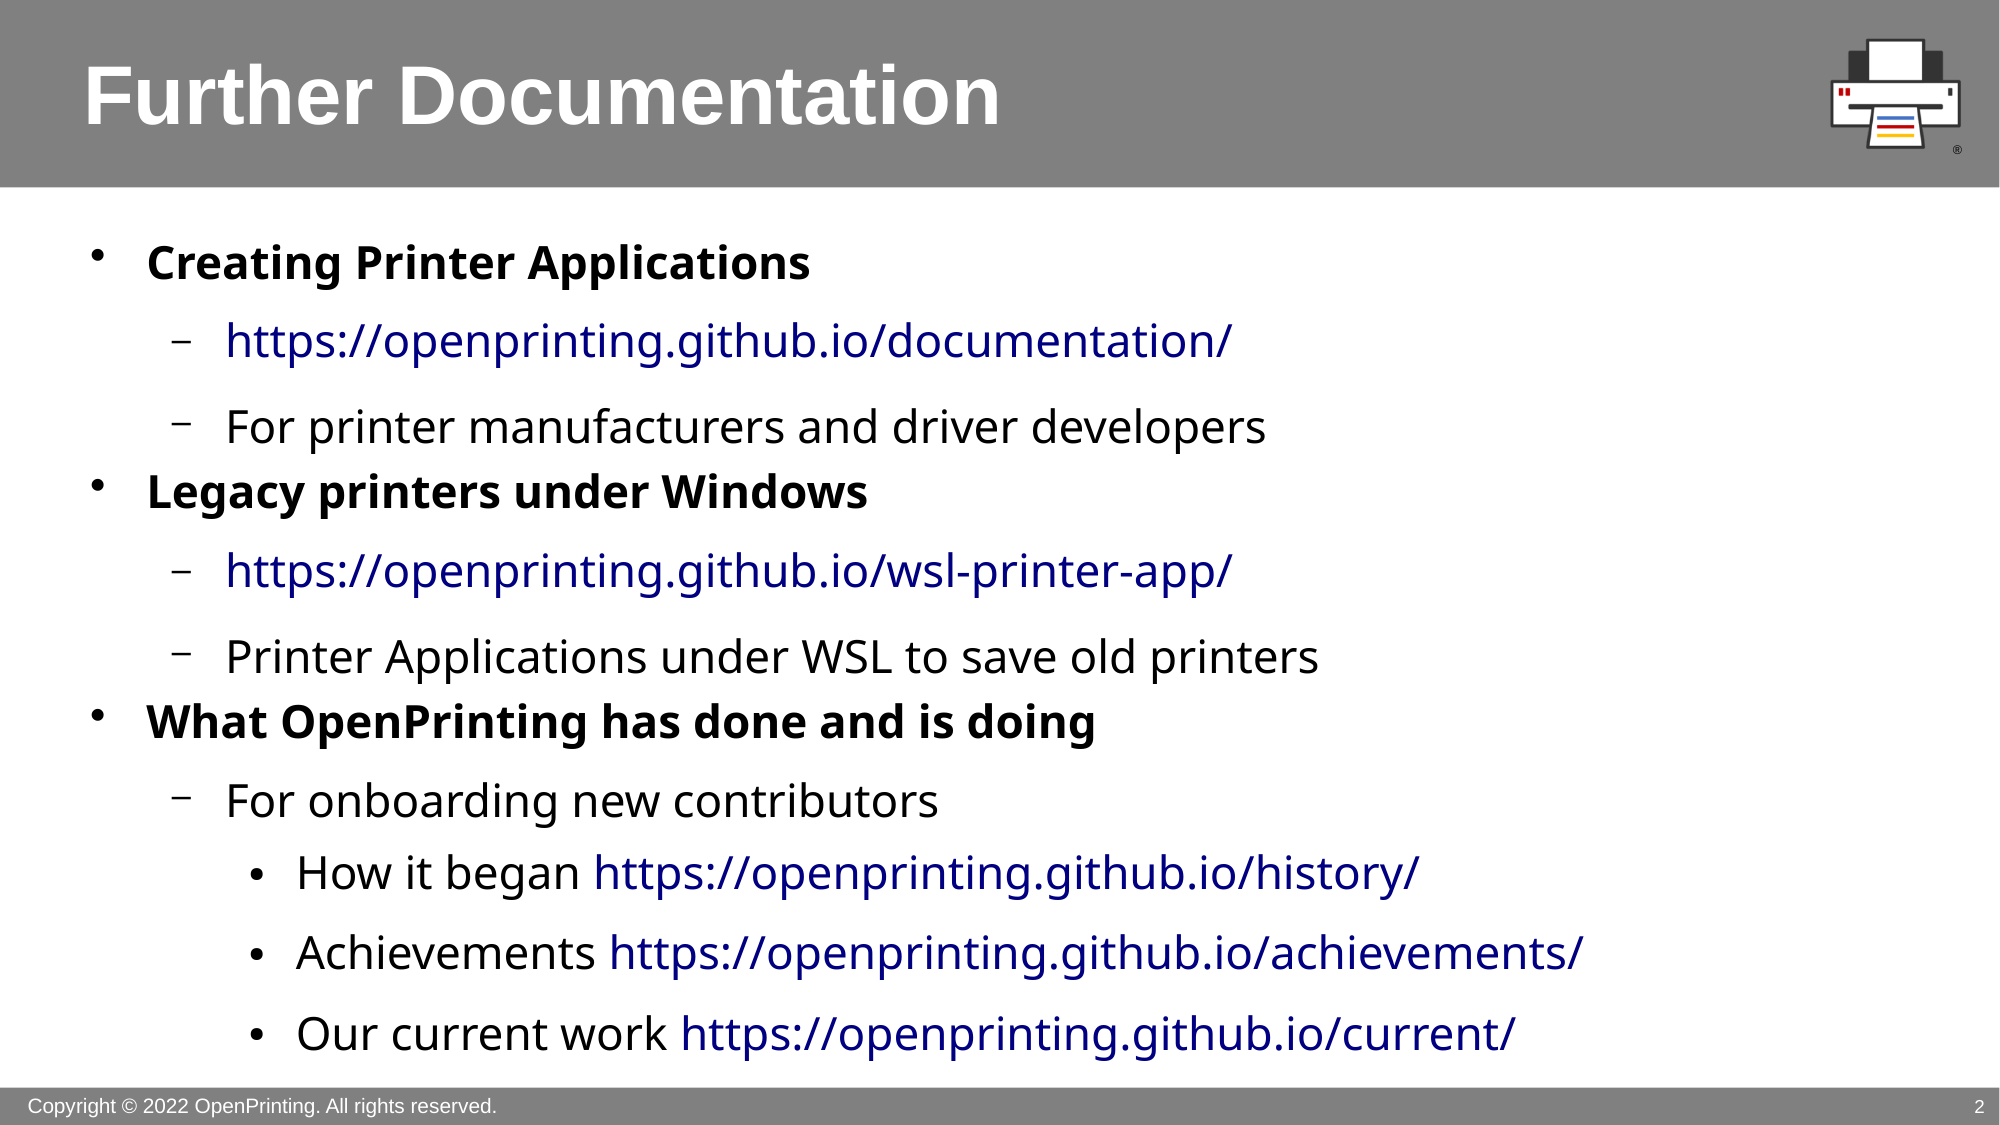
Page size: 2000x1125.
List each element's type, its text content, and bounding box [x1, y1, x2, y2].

list Creating Printer Applications https://openprinting.github.io/documentation/ For printer manufacturers and driver developers Legacy printers under Windows https://openprinting.github.io/wsl-printer-app/ Printer Applications under WSL to save old printers What OpenPrinting has done and is doing For onboarding new contributors How it began https://openprinting.github.io/history/ Achievements https://openprinting.github.io/achievements/ Our current work https://openprinting.github.io/current/ [75, 224, 1936, 1067]
picture [1825, 33, 1966, 154]
title Further Documentation [75, 7, 1786, 175]
